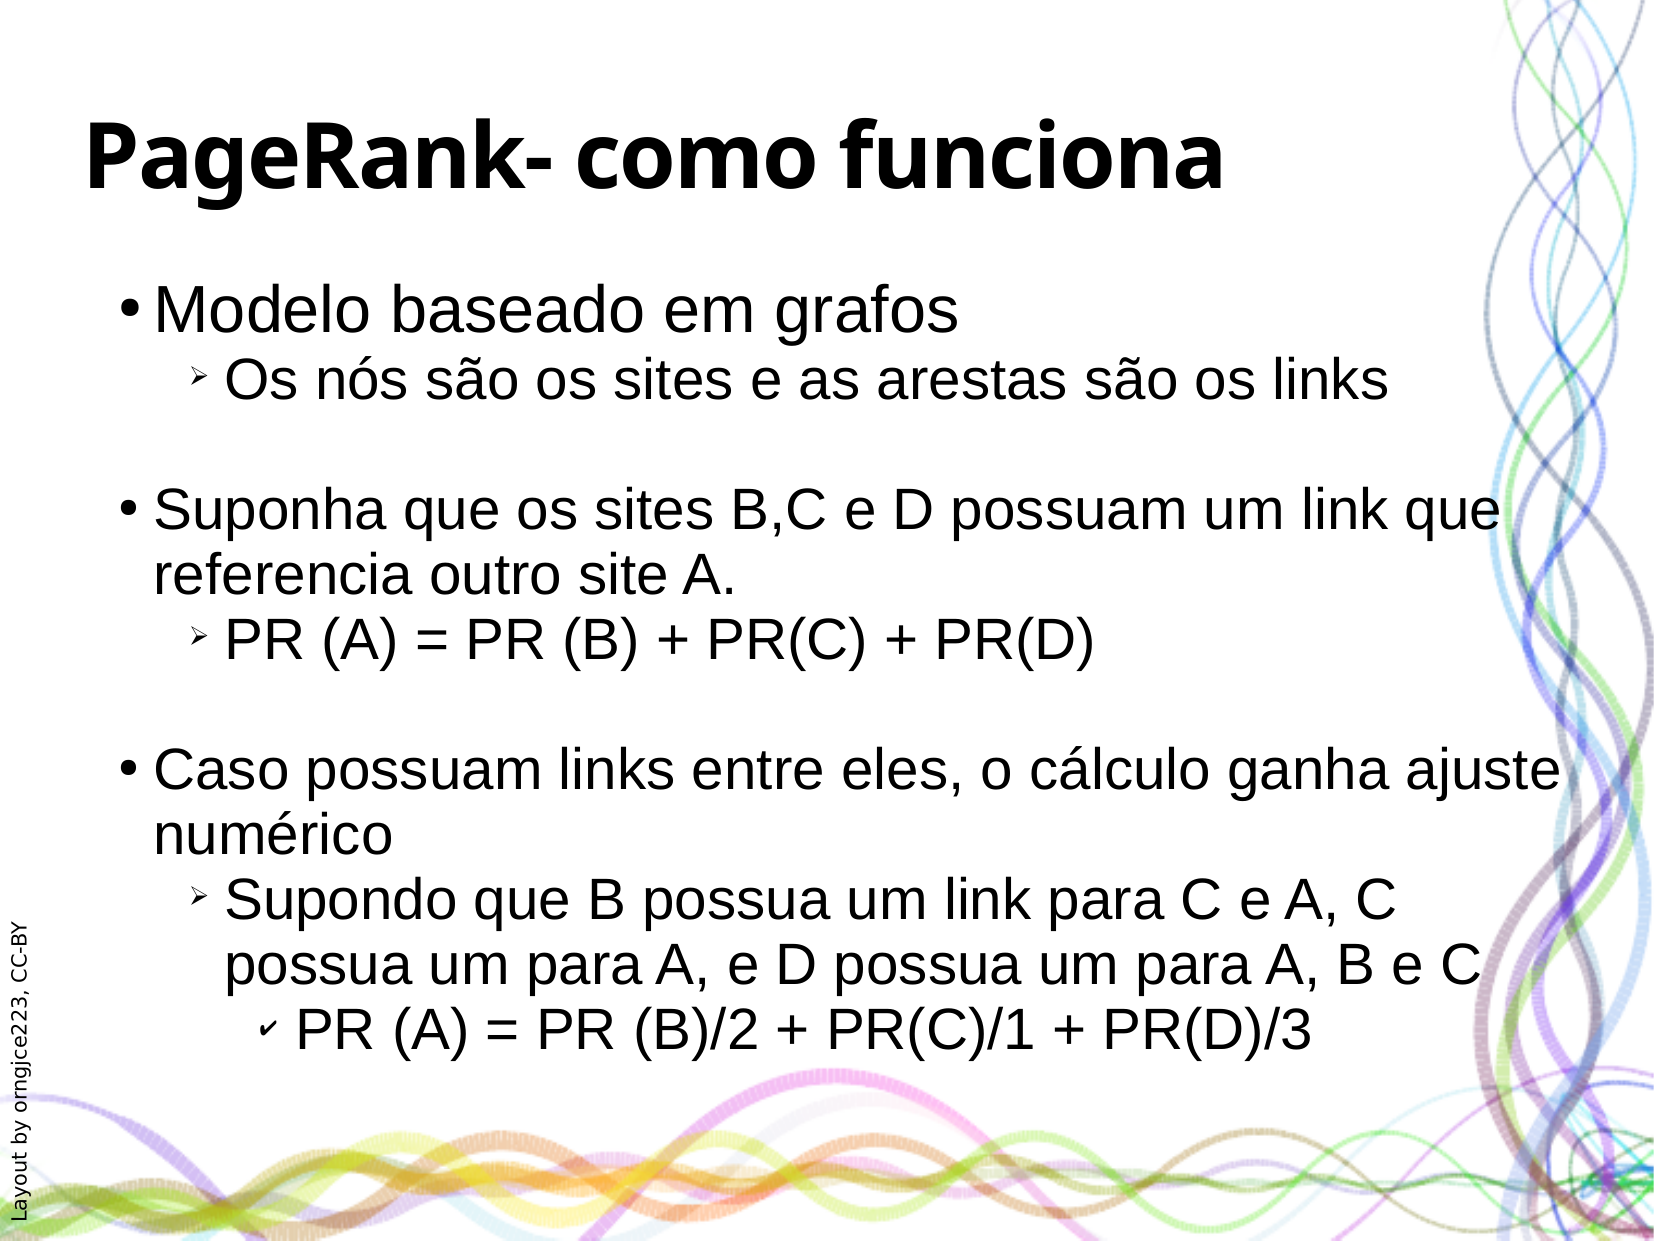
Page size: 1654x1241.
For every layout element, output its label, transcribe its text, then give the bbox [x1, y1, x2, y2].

picture [0, 0, 1654, 1241]
subtitle Modelo baseado em grafos Os nós são os sites e as arestas são os links Suponha que os sites B,C e D possuam um link que referencia outro site A. PR (A) = PR (B) + PR(C) + PR(D) Caso possuam links entre eles, o cálculo ganha ajuste numérico Supondo que B possua um link para C e A, C possua um para A, e D possua um para A, B e C PR (A) = PR (B)/2 + PR(C)/1 + PR(D)/3 [82, 271, 1571, 1128]
title PageRank- como funciona [82, 49, 1571, 257]
